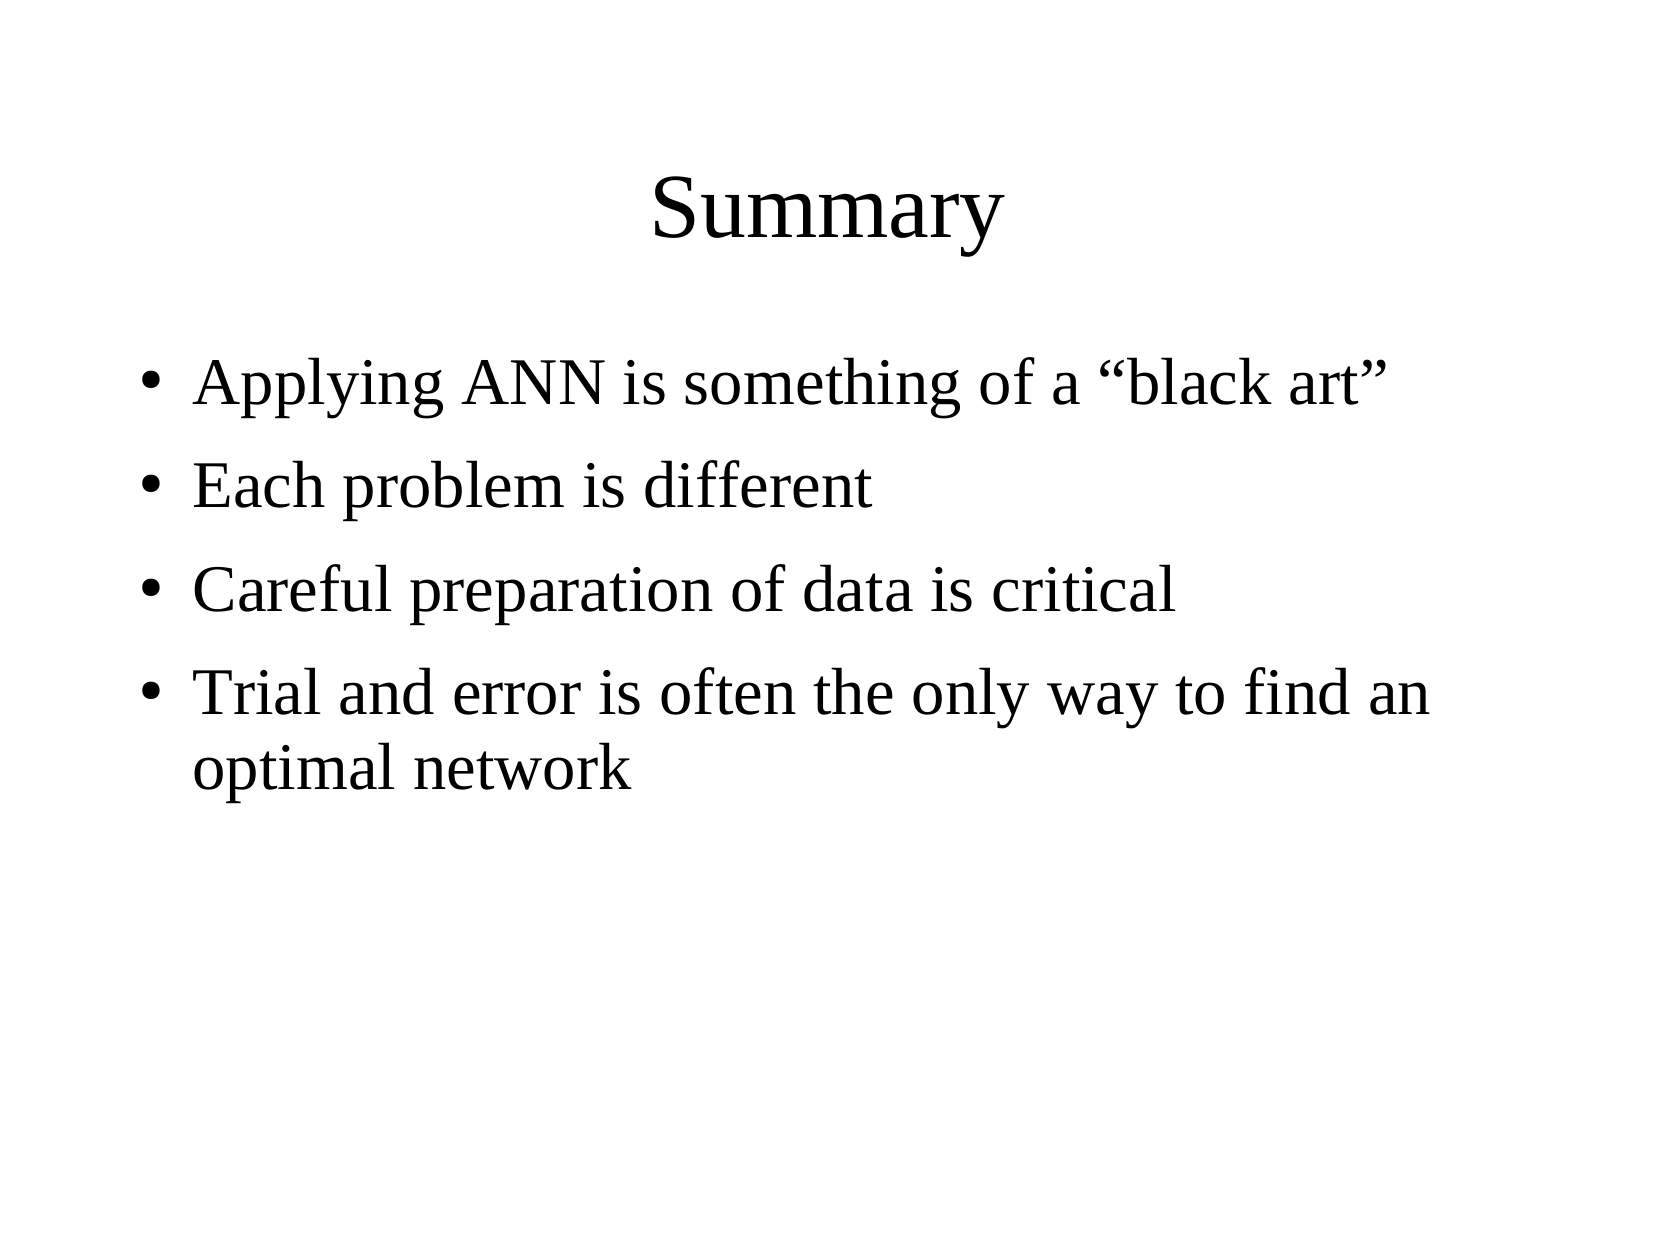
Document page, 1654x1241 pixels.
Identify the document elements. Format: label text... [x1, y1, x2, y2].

list Applying ANN is something of a “black art” Each problem is different Careful preparation of data is critical Trial and error is often the only way to find an optimal network [121, 344, 1534, 1127]
title Summary [121, 102, 1534, 311]
